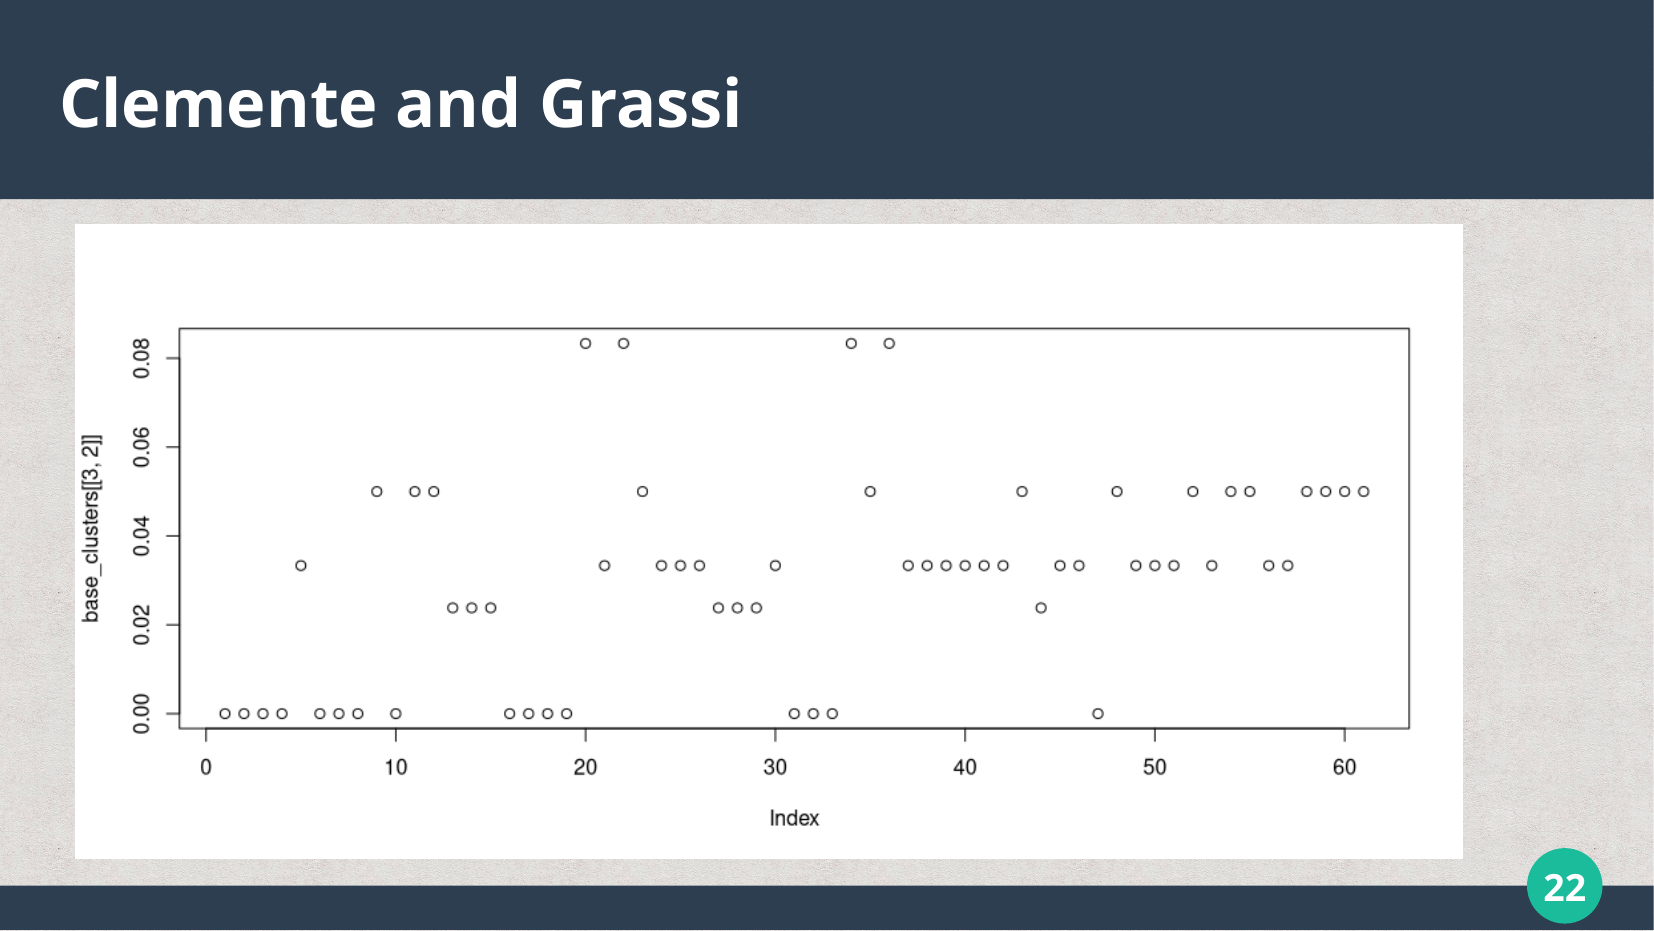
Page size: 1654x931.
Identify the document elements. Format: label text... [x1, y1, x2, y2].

text_box [39, 112, 1576, 264]
title Clemente and Grassi [59, 36, 1595, 155]
picture [0, 200, 1654, 885]
